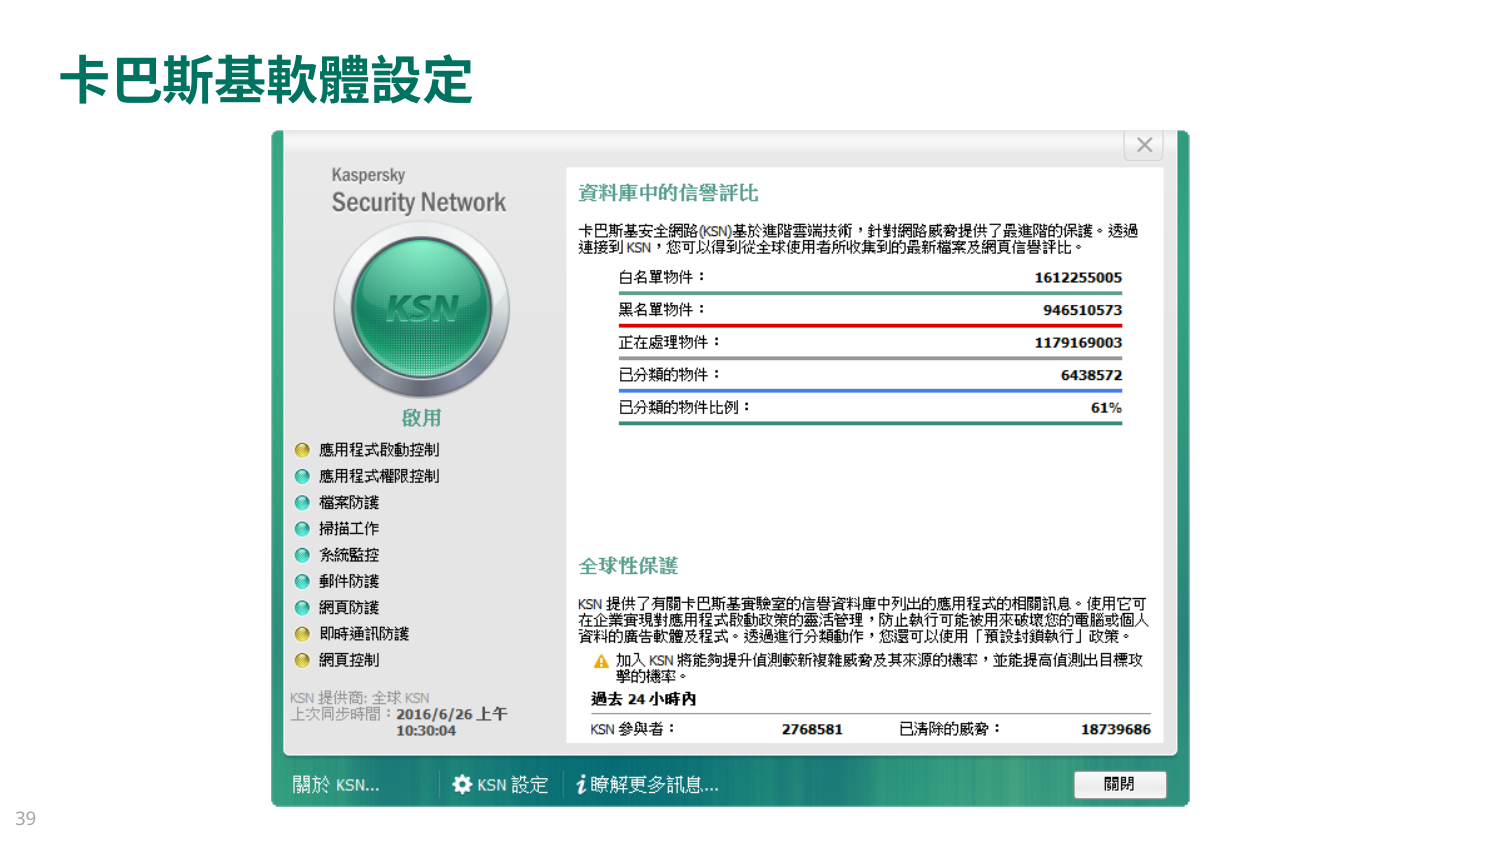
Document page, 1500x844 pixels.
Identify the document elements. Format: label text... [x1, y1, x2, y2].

picture [271, 130, 1190, 807]
slide_number 39 [15, 806, 61, 831]
title 卡巴斯基軟體設定 [58, 48, 1442, 162]
